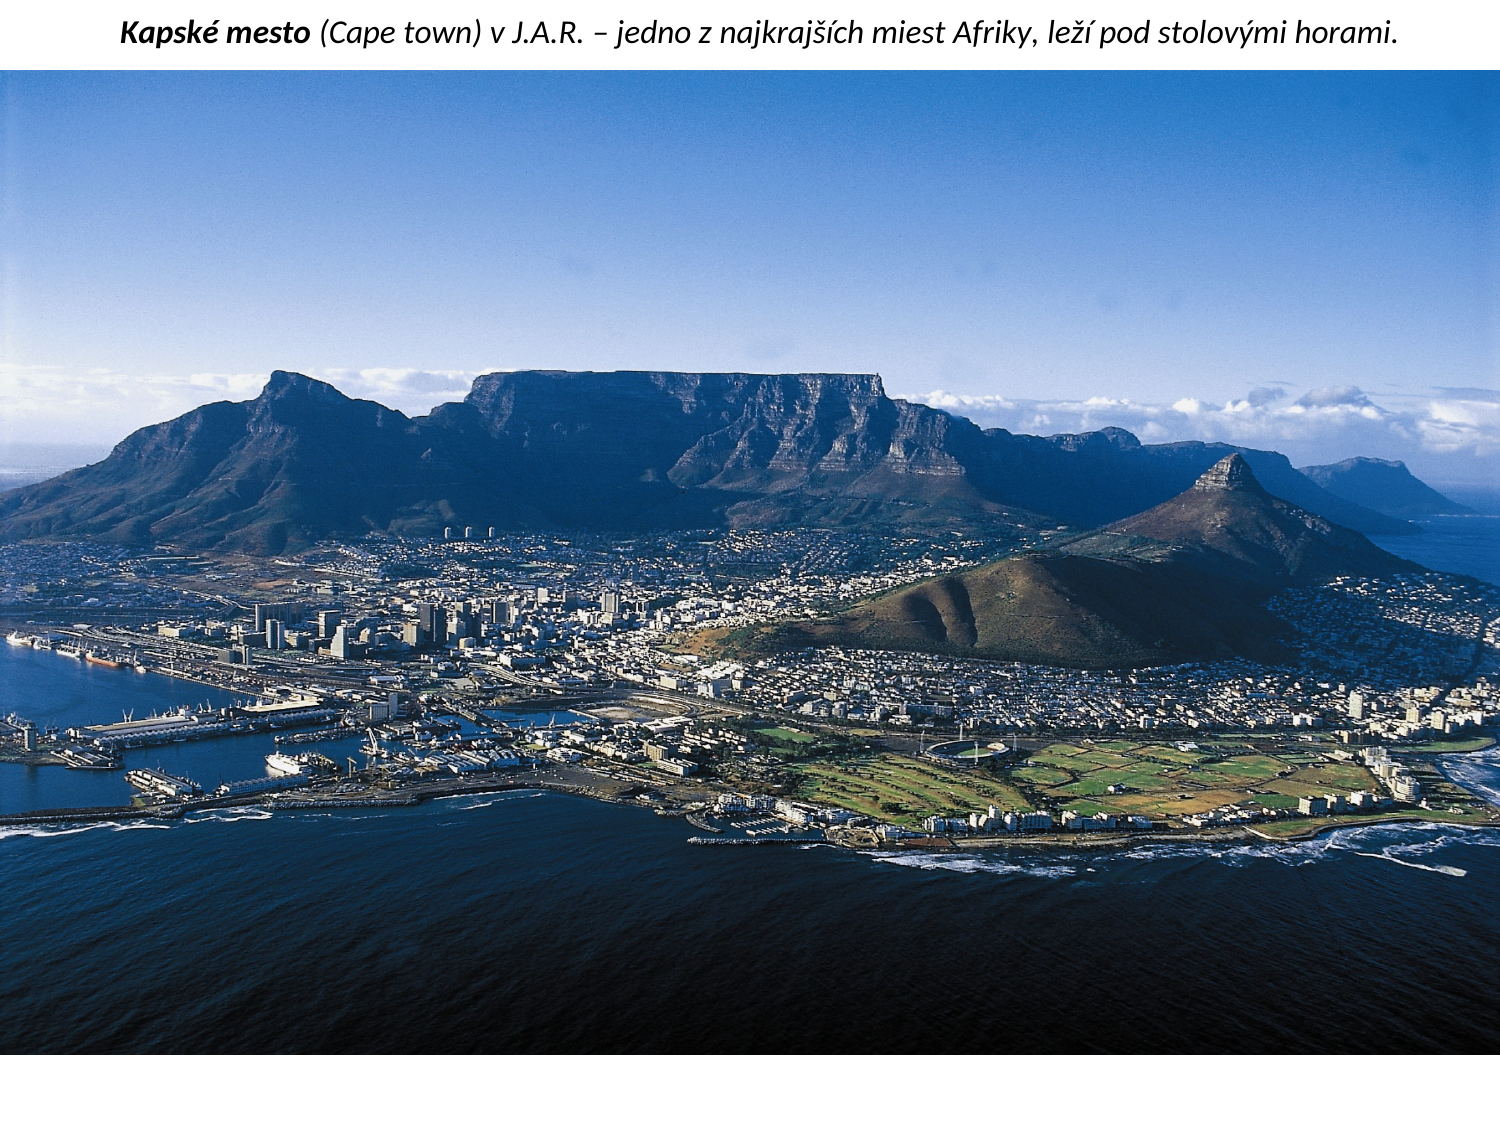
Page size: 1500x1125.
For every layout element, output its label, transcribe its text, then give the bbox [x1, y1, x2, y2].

text_box Kapské mesto (Cape town) v J.A.R. – jedno z najkrajších miest Afriky, leží pod stolovými horami. [105, 3, 1430, 59]
picture [0, 70, 1500, 1055]
